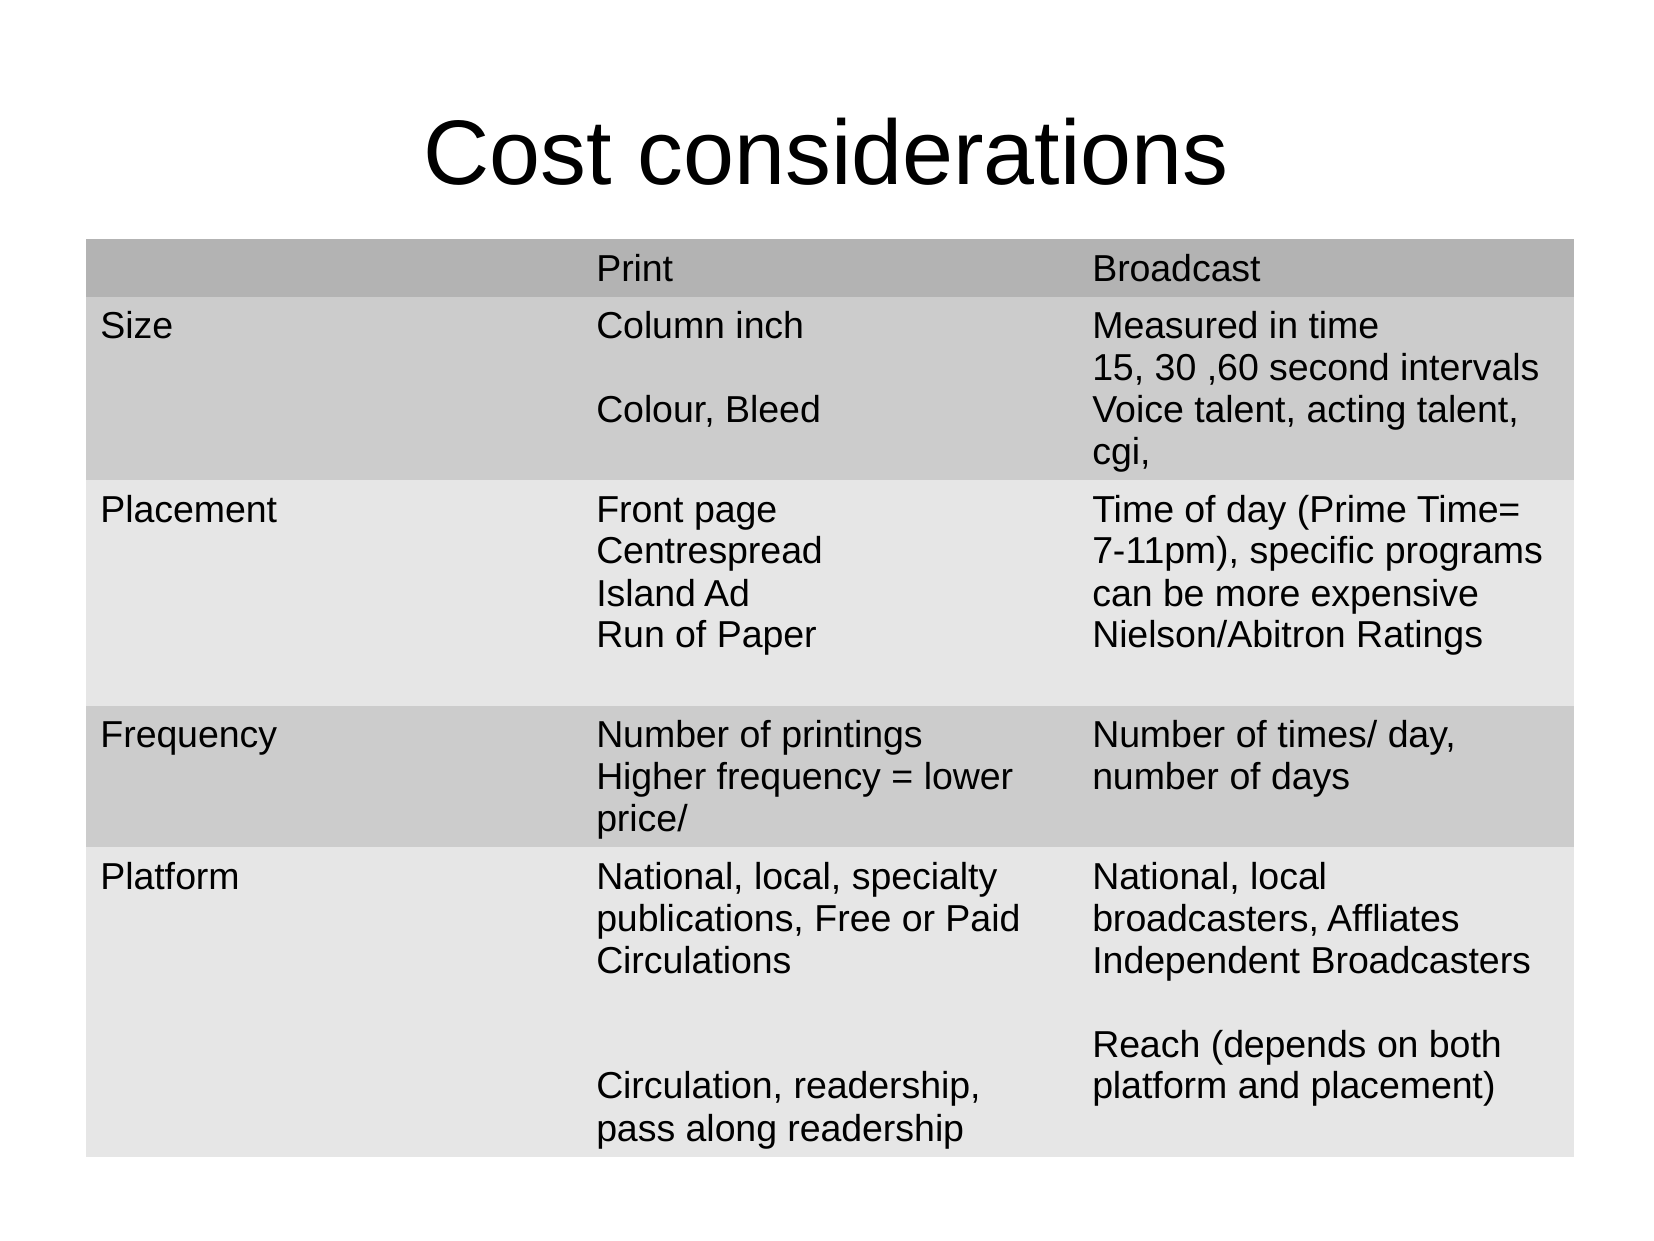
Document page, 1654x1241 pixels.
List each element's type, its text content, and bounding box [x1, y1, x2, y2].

table_cell Platform [86, 847, 582, 1157]
title Cost considerations [82, 49, 1571, 257]
table_cell Front page Centrespread Island Ad Run of Paper [582, 480, 1078, 706]
table_cell Time of day (Prime Time= 7-11pm), specific programs can be more expensive Nielson/Abitron Ratings [1078, 480, 1574, 706]
table_cell National, local broadcasters, Affliates Independent Broadcasters Reach (depends on both platform and placement) [1078, 847, 1574, 1157]
table_header Broadcast [1078, 239, 1574, 297]
table_cell Frequency [86, 706, 582, 847]
table_cell National, local, specialty publications, Free or Paid Circulations Circulation, readership, pass along readership [582, 847, 1078, 1157]
table_cell Column inch Colour, Bleed [582, 297, 1078, 480]
table_cell Number of times/ day, number of days [1078, 706, 1574, 847]
table_cell Placement [86, 480, 582, 706]
table_cell Size [86, 297, 582, 480]
table_cell Number of printings Higher frequency = lower price/ [582, 706, 1078, 847]
table_header [86, 239, 582, 297]
table_header Print [582, 239, 1078, 297]
table_cell Measured in time 15, 30 ,60 second intervals Voice talent, acting talent, cgi, [1078, 297, 1574, 480]
